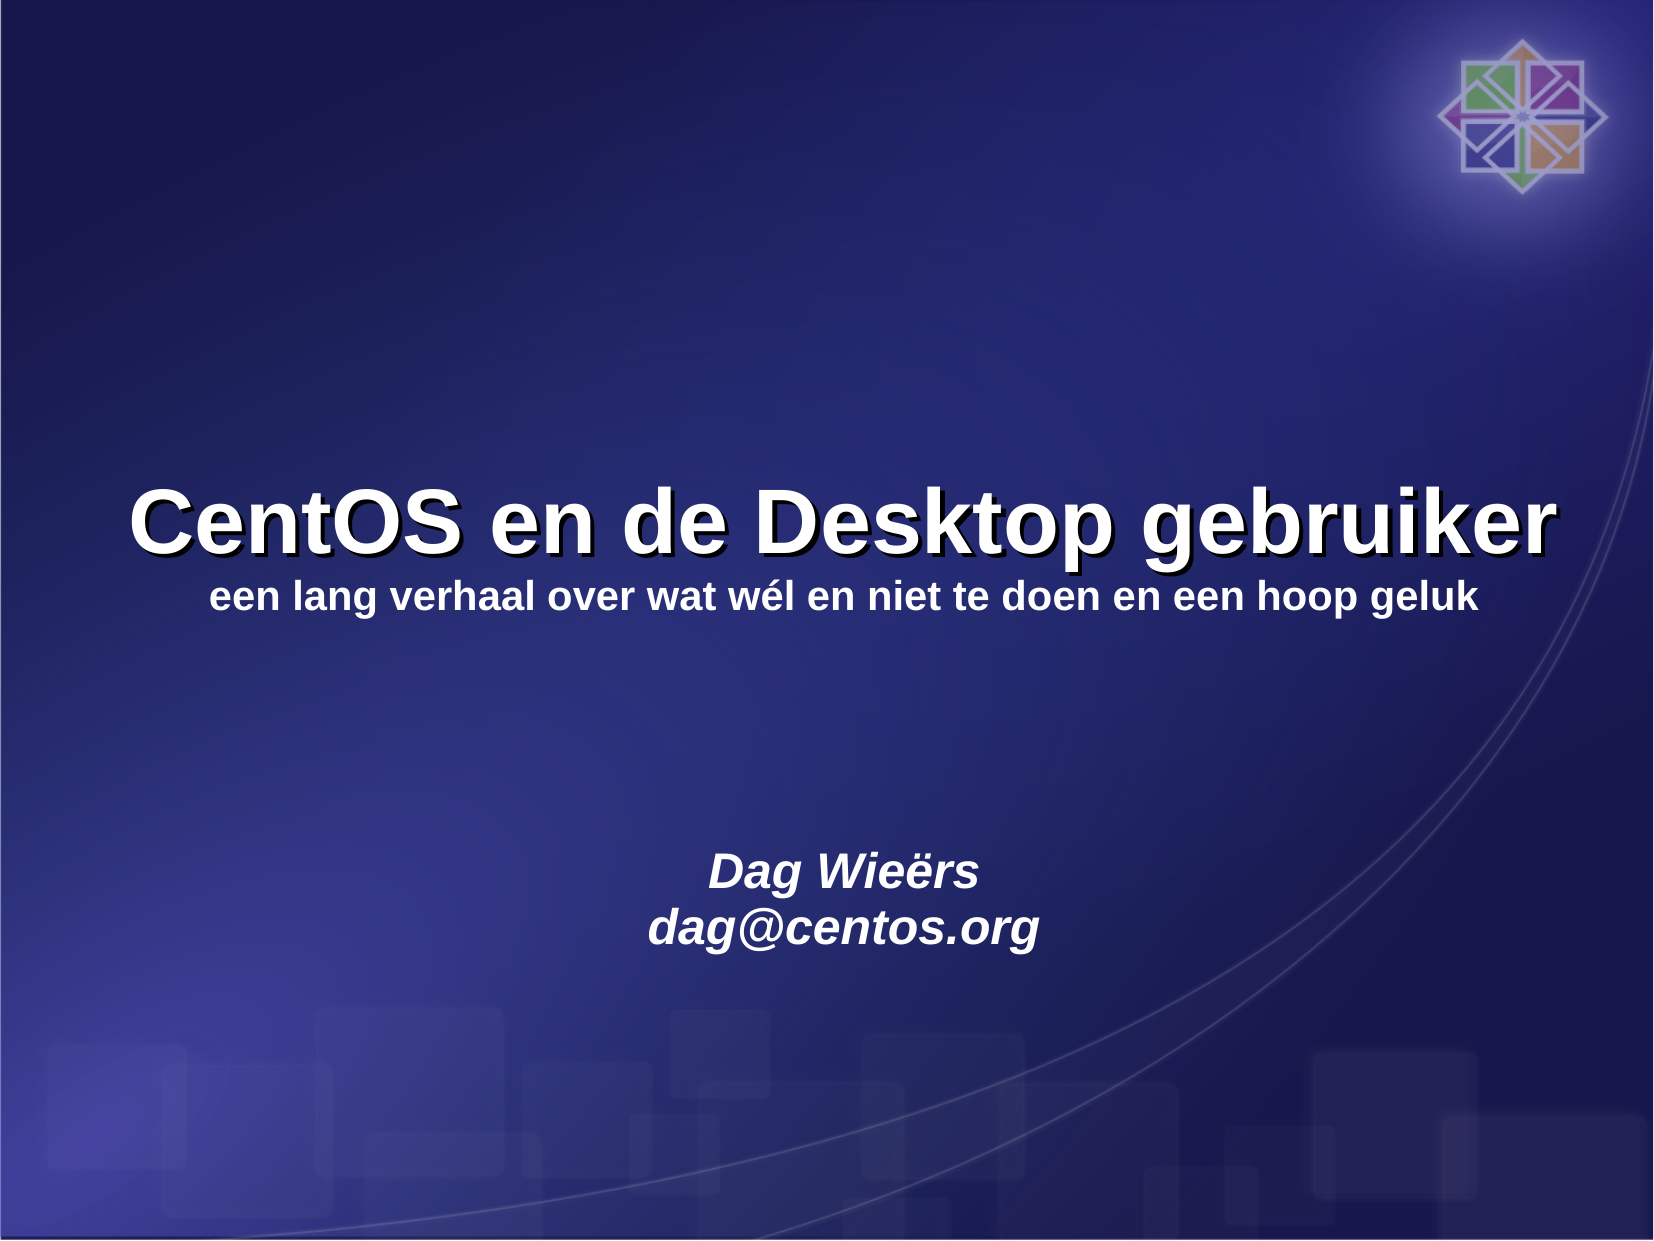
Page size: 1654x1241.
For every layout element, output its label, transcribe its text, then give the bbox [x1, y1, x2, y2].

picture [0, 0, 1654, 1241]
subtitle CentOS en de Desktop gebruiker een lang verhaal over wat wél en niet te doen en een hoop geluk Dag Wieërs dag@centos.org [82, 225, 1571, 1201]
